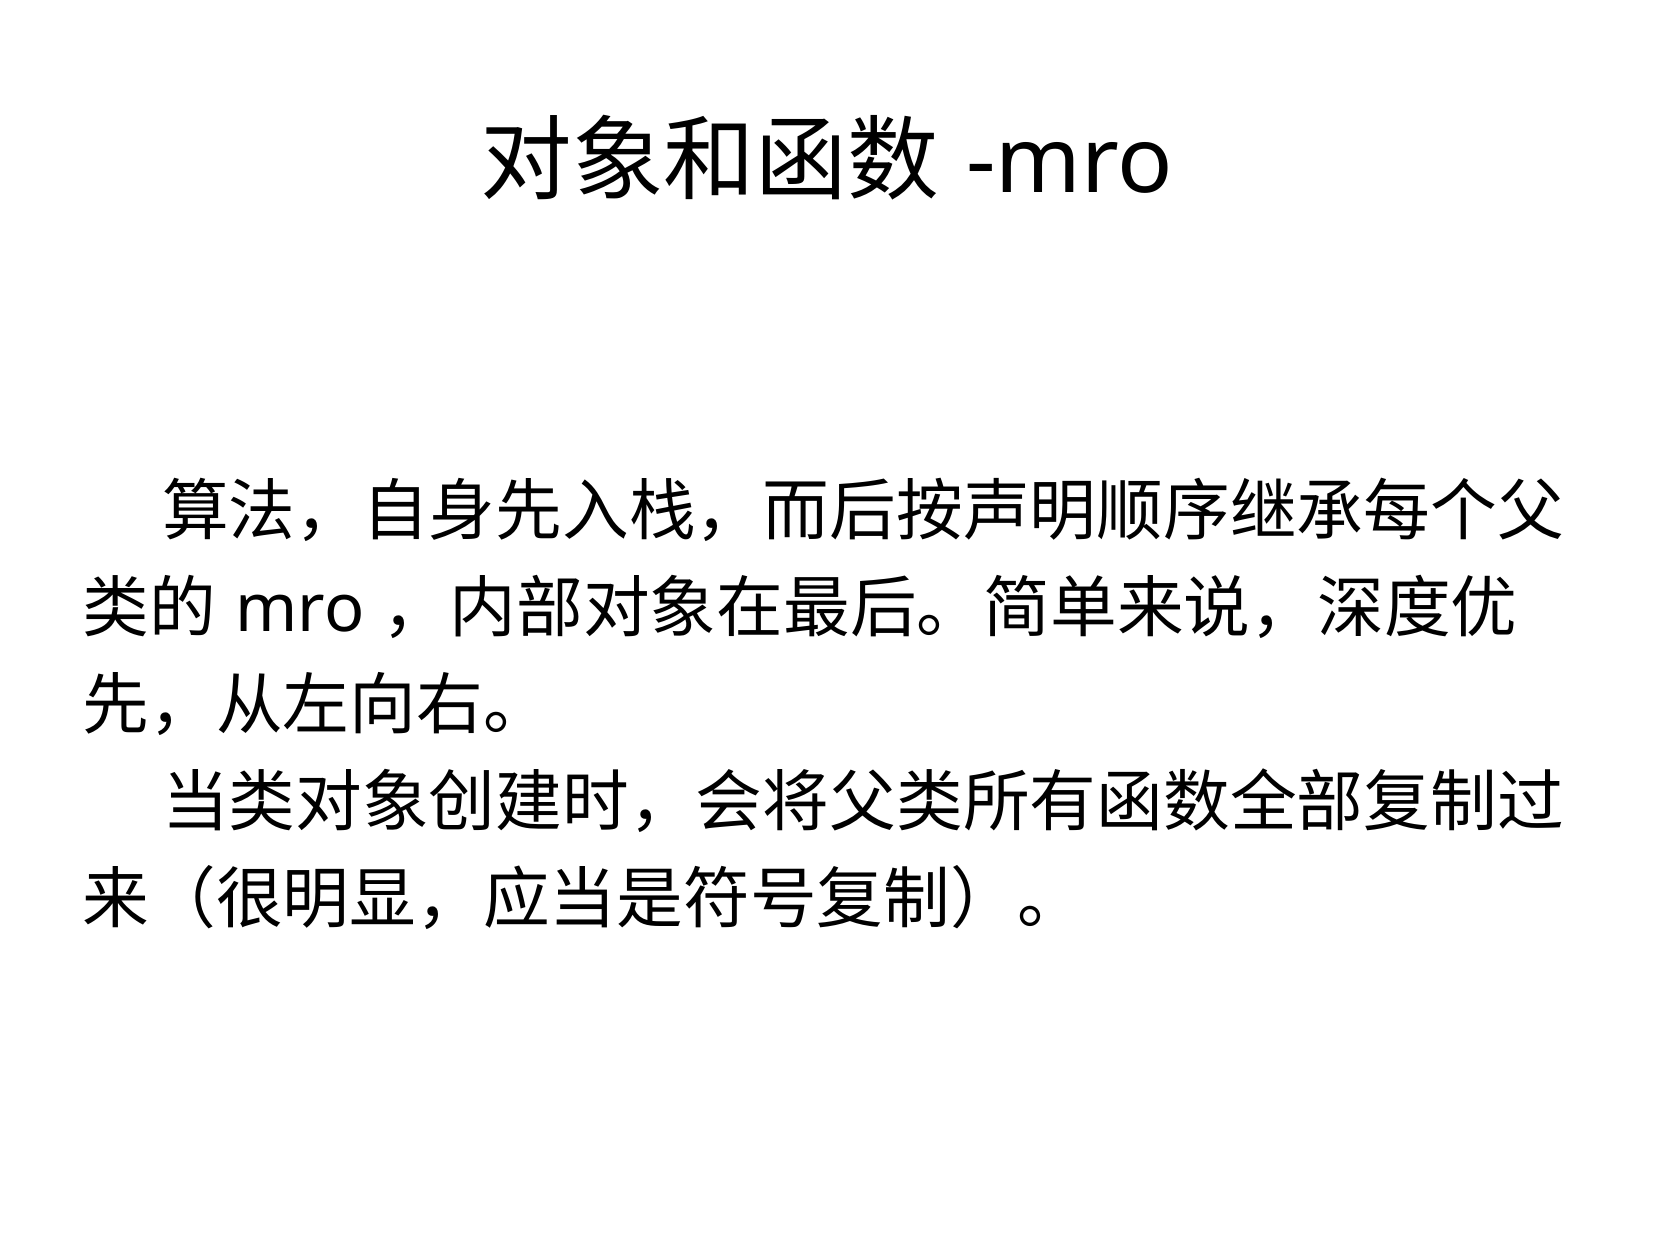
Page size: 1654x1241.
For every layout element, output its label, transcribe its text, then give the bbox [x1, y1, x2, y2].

title 对象和函数-mro [82, 56, 1571, 250]
subtitle 算法，自身先入栈，而后按声明顺序继承每个父类的mro，内部对象在最后。简单来说，深度优先，从左向右。 当类对象创建时，会将父类所有函数全部复制过来（很明显，应当是符号复制）。 [82, 297, 1571, 1102]
